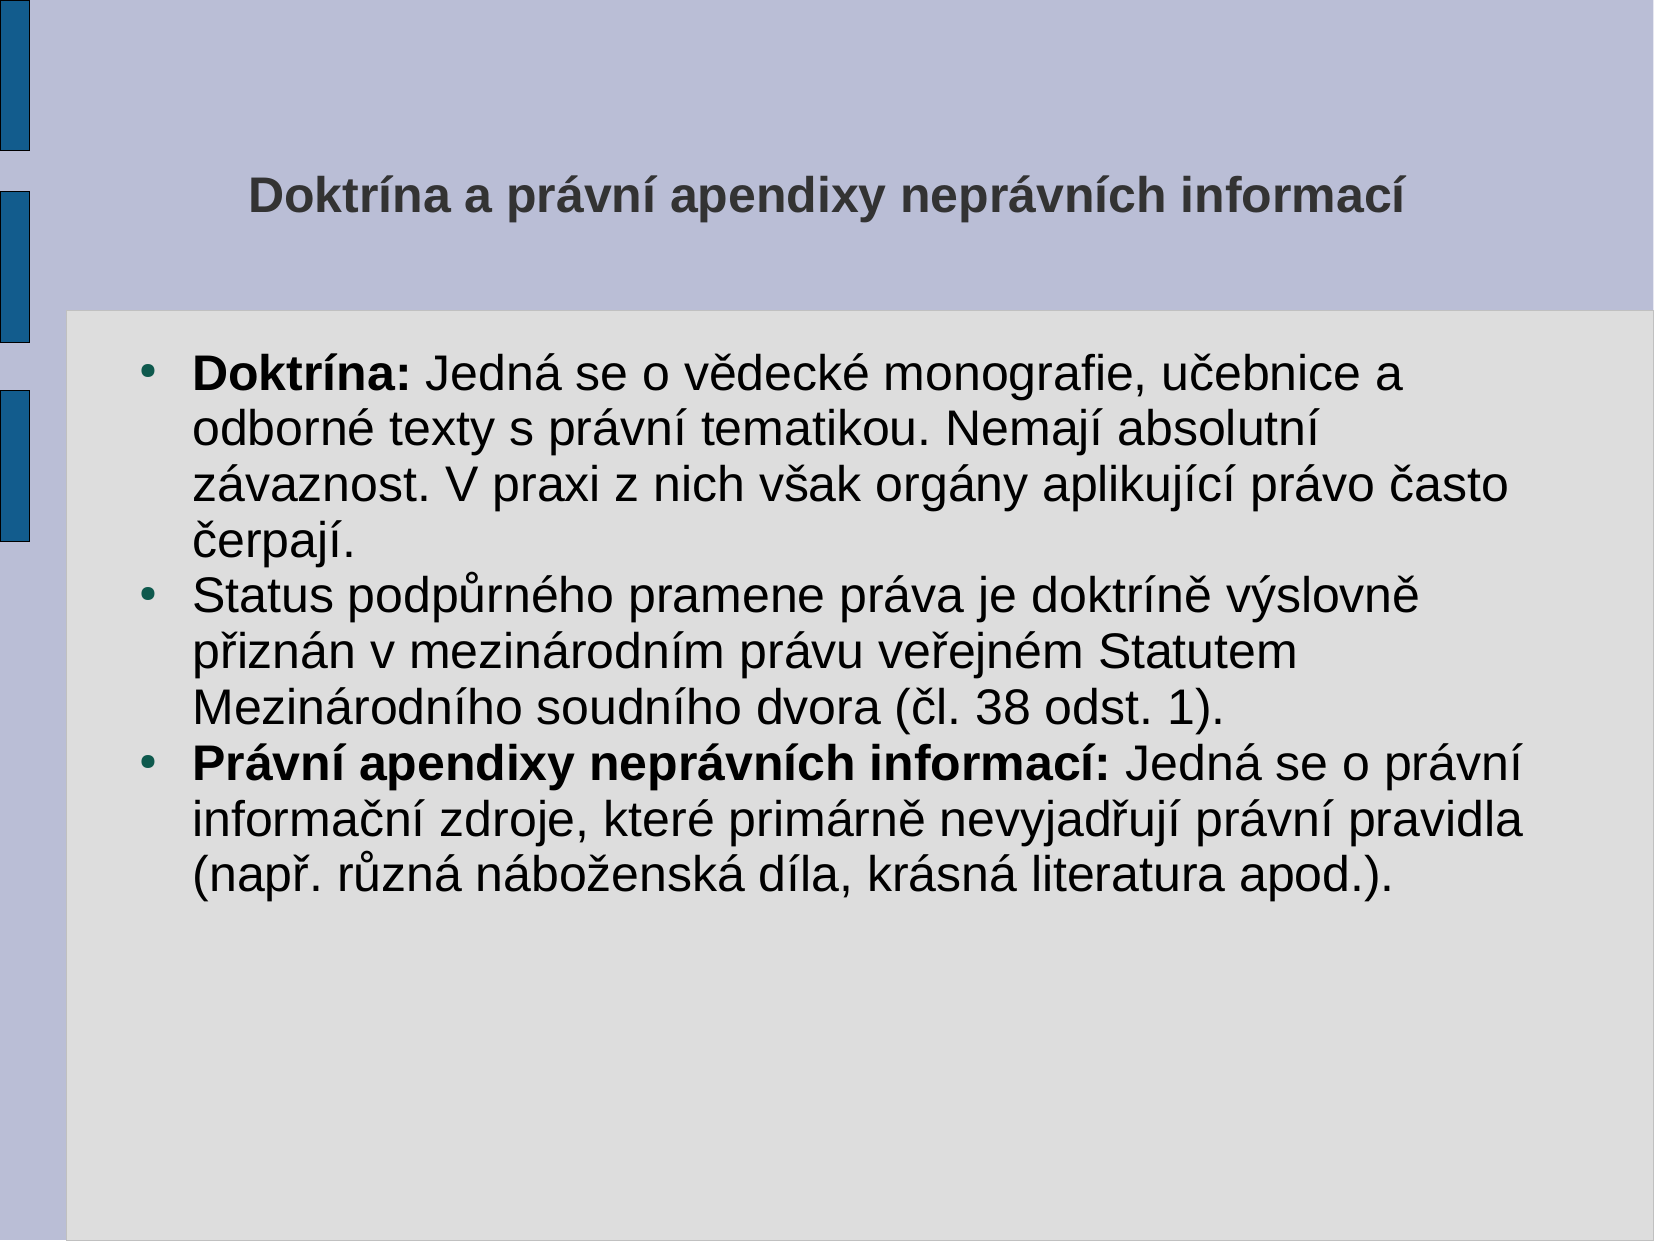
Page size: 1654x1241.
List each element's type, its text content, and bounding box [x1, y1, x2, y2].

title Doktrína a právní apendixy neprávních informací [121, 91, 1534, 299]
list Doktrína: Jedná se o vědecké monografie, učebnice a odborné texty s právní tematikou. Nemají absolutní závaznost. V praxi z nich však orgány aplikující právo často čerpají. Status podpůrného pramene práva je doktríně výslovně přiznán v mezinárodním právu veřejném Statutem Mezinárodního soudního dvora (čl. 38 odst. 1). Právní apendixy neprávních informací: Jedná se o právní informační zdroje, které primárně nevyjadřují právní pravidla (např. různá náboženská díla, krásná literatura apod.). [121, 344, 1534, 1127]
